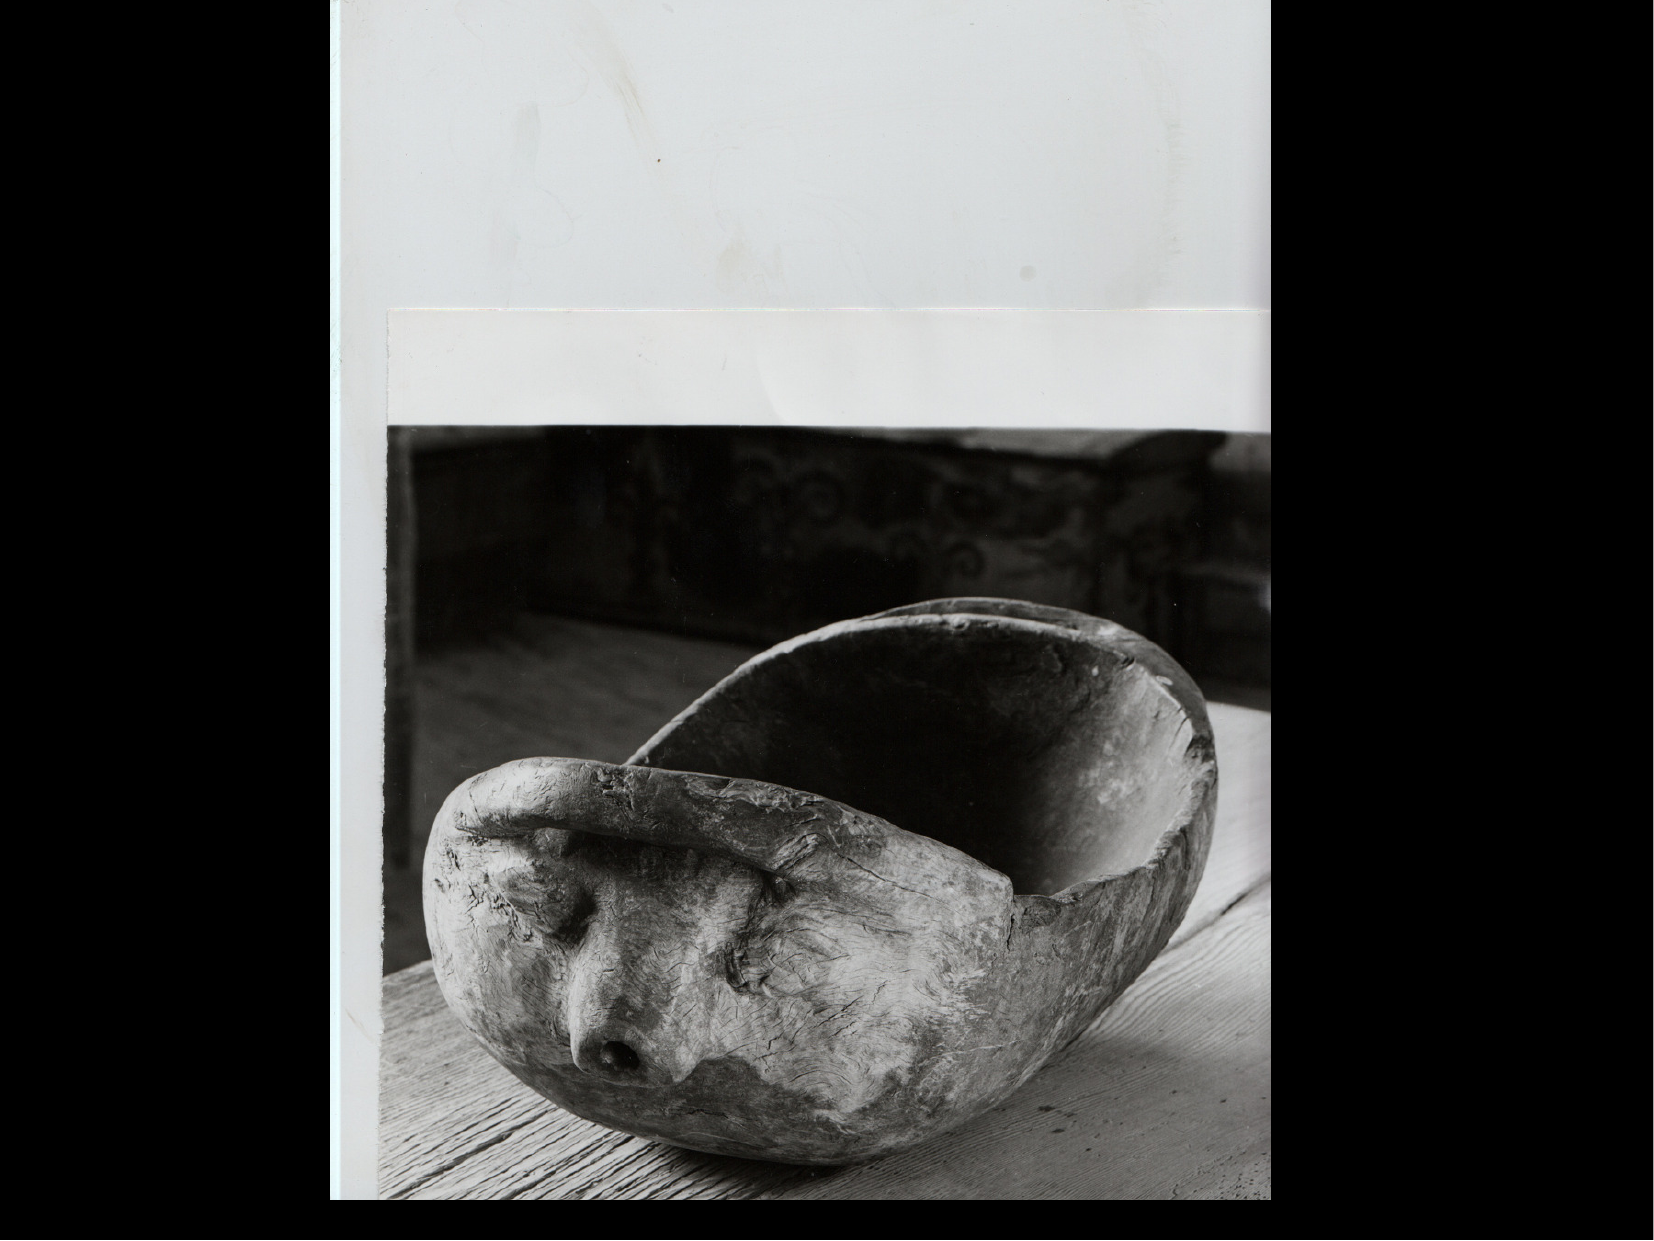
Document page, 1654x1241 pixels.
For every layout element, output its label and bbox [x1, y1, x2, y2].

picture [330, 0, 1271, 1201]
